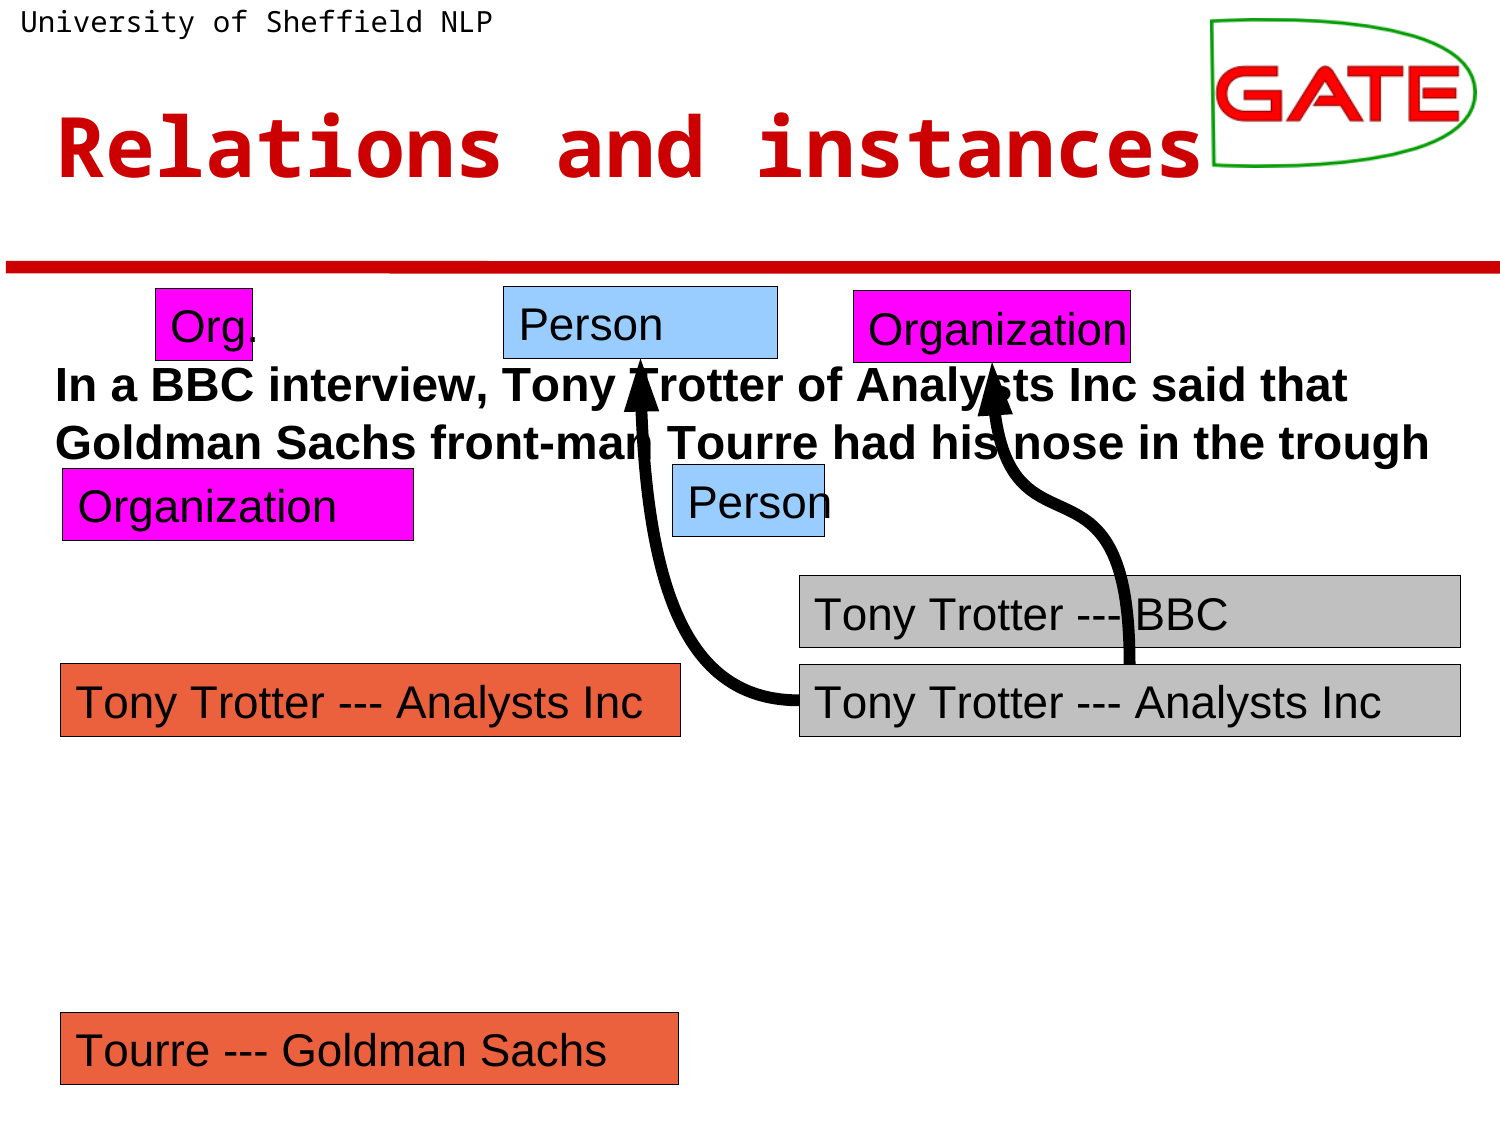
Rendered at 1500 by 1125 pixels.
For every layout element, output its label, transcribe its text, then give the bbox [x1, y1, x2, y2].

title Relations and instances [41, 37, 1391, 254]
text_box Tony Trotter --- Analysts Inc [60, 663, 681, 737]
text_box Org. [155, 288, 253, 346]
text_box Organization [853, 290, 1131, 346]
text_box Person [672, 477, 825, 537]
text_box In a BBC interview, Tony Trotter of Analysts Inc said that Goldman Sachs front-man Tourre had his nose in the trough [40, 346, 1477, 477]
picture [1210, 18, 1477, 168]
text_box Org. [226, 320, 238, 339]
text_box Tony Trotter --- BBC [1127, 575, 1461, 648]
text_box Organization [62, 477, 414, 541]
text_box Tony Trotter --- BBC [799, 575, 1123, 648]
text_box Person [503, 286, 778, 346]
text_box Tony Trotter --- Analysts Inc [799, 664, 1461, 737]
text_box Tourre --- Goldman Sachs [60, 1012, 679, 1085]
